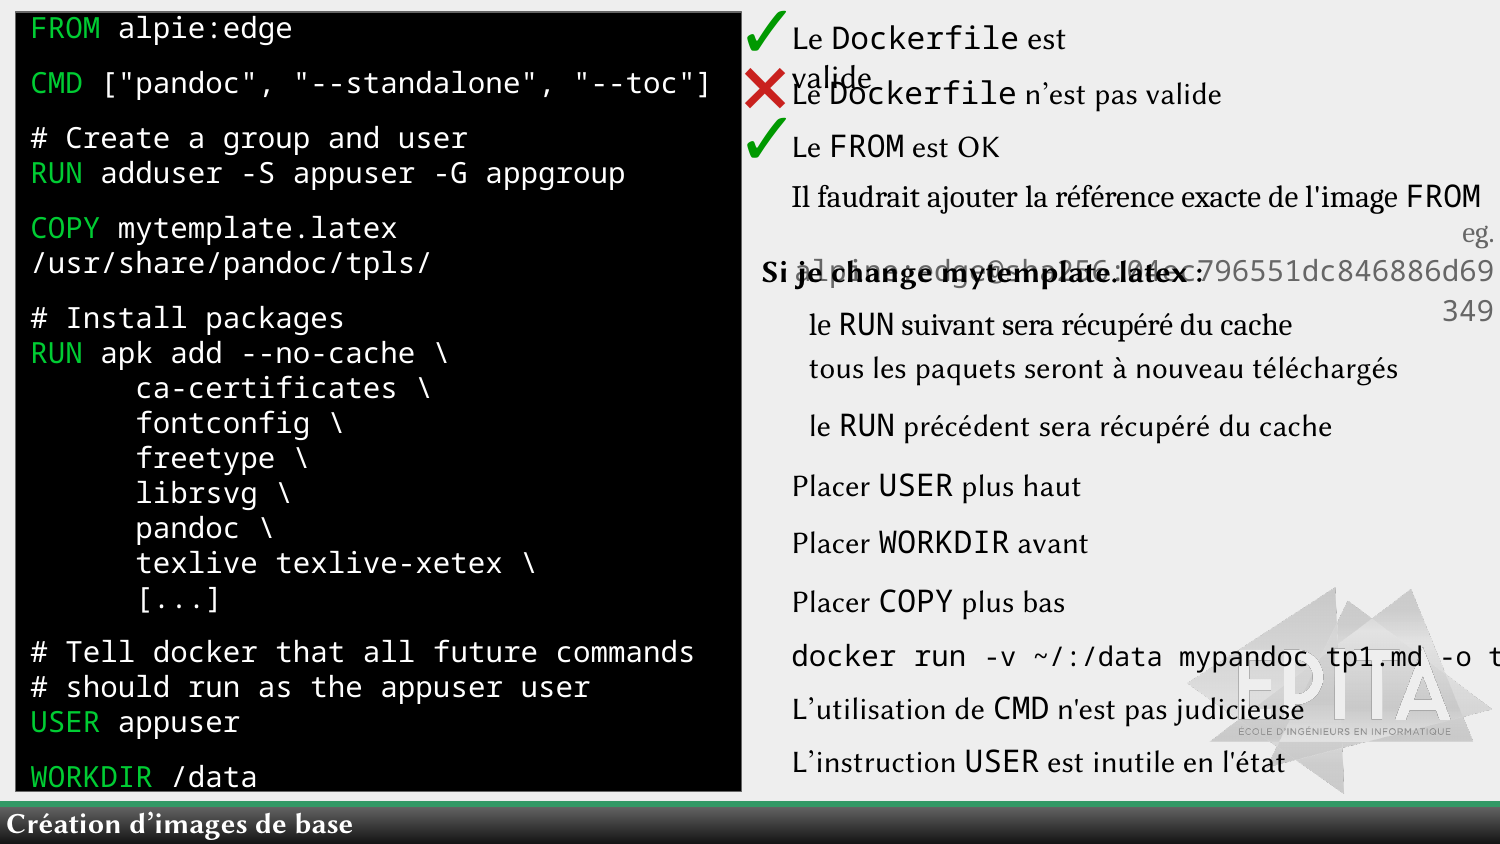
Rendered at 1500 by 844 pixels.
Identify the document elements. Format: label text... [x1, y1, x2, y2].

picture [1187, 671, 1492, 794]
text_box tous les paquets seront à nouveau téléchargés [809, 344, 1436, 392]
text_box L’utilisation de CMD n'est pas judicieuse [791, 680, 1323, 728]
text_box Placer WORKDIR avant [791, 513, 1205, 562]
text_box Si je change mytemplate.latex : [761, 248, 1223, 297]
text_box Il faudrait ajouter la référence exacte de l'image FROM eg. alpine:edge@sha256:04ec796551dc846886d69349 [791, 168, 1495, 247]
text_box ✓ [742, 92, 804, 190]
picture [1187, 587, 1492, 629]
text_box Le FROM est OK [804, 118, 1134, 167]
text_box Le Dockerfile est valide [804, 10, 1134, 61]
text_box docker run -v ~/:/data mypandoc tp1.md -o tp1.pdf [791, 629, 1500, 671]
text_box Le Dockerfile n’est pas valide [792, 64, 1229, 113]
text_box FROM alpie:edge CMD ["pandoc", "--standalone", "--toc"] # Create a group and user RUN adduser -S appuser -G appgroup COPY mytemplate.latex /usr/share/pandoc/tpls/ # Install packages RUN apk add --no-cache \ ca-certificates \ fontconfig \ freetype \ librsvg \ pandoc \ texlive texlive-xetex \ [...] # Tell docker that all future commands # should run as the appuser user USER appuser WORKDIR /data [15, 11, 742, 792]
text_box Placer COPY plus bas [791, 572, 1205, 621]
text_box × [732, 0, 792, 92]
text_box le RUN précédent sera récupéré du cache [809, 397, 1341, 446]
text_box le RUN suivant sera récupéré du cache [809, 296, 1306, 343]
text_box ✓ [792, 0, 804, 84]
text_box L’instruction USER est inutile en l'état [791, 733, 1335, 781]
text_box Placer USER plus haut [791, 456, 1205, 505]
title Création d’images de base [5, 801, 1075, 844]
